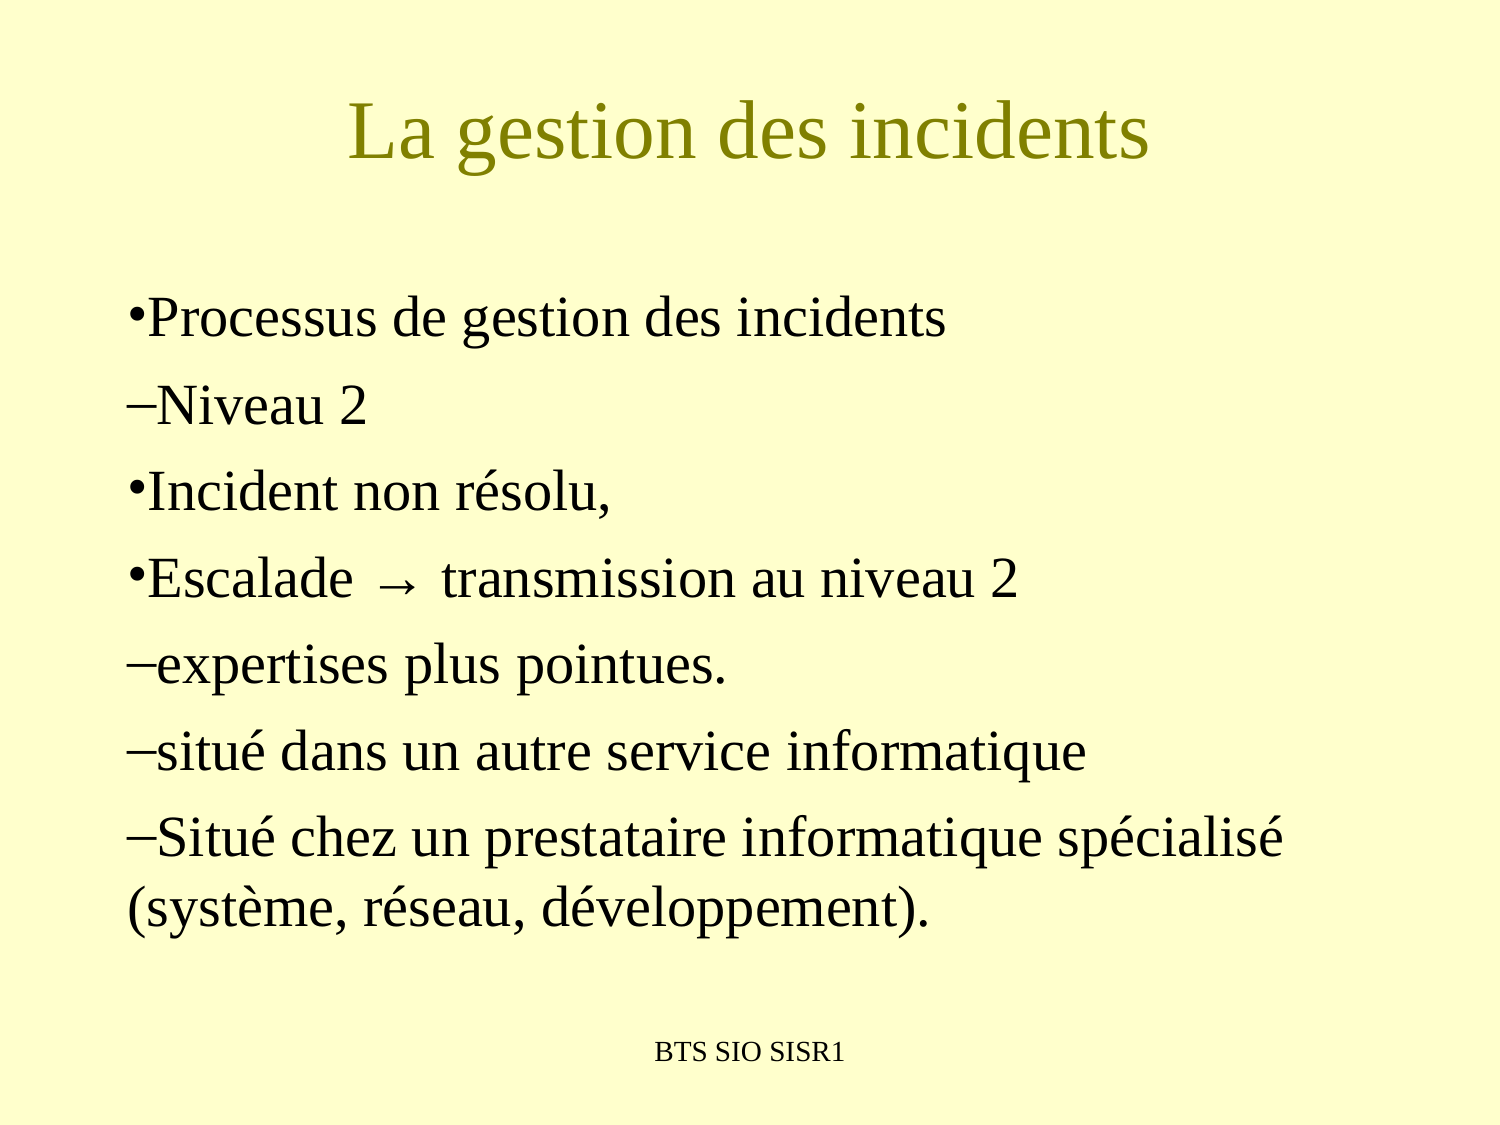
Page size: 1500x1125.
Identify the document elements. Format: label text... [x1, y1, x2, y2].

text_box BTS SIO SISR1 [512, 1025, 988, 1101]
list Processus de gestion des incidents Niveau 2 Incident non résolu, Escalade → transmission au niveau 2 expertises plus pointues. situé dans un autre service informatique Situé chez un prestataire informatique spécialisé (système, réseau, développement). [112, 278, 1388, 977]
